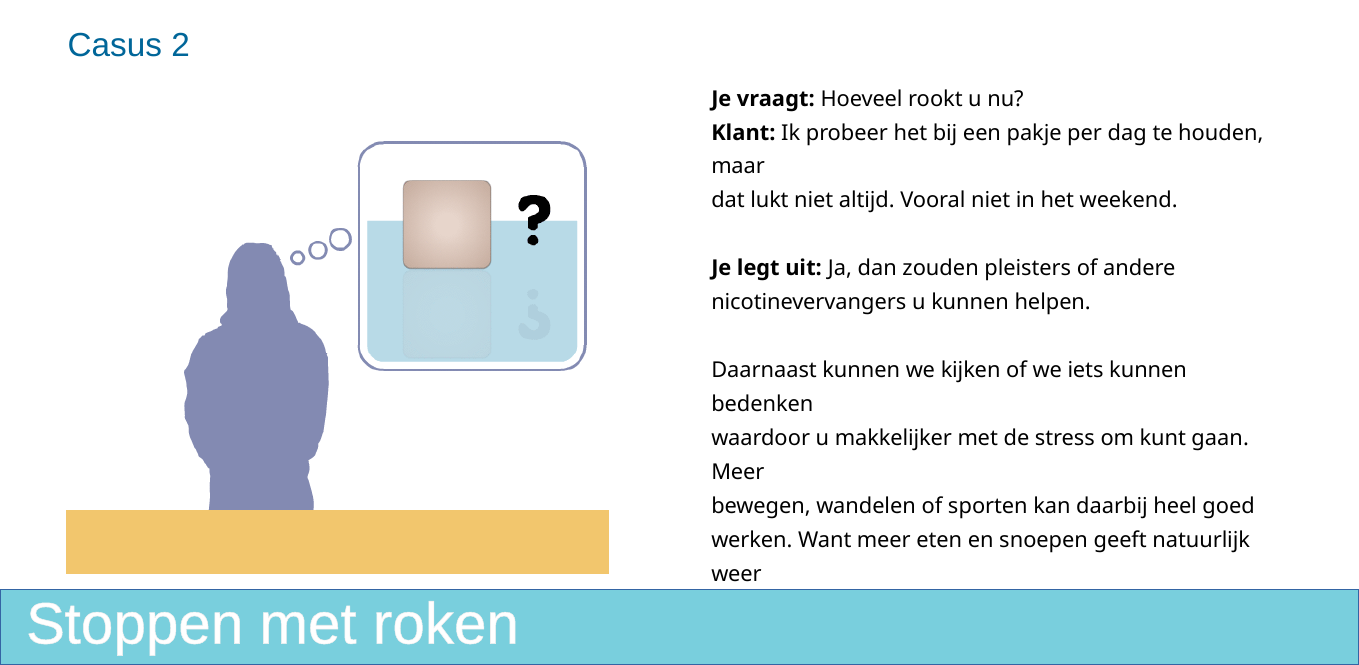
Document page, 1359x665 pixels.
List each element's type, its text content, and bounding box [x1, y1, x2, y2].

title Stoppen met roken [26, 590, 846, 665]
title Casus 2 [67, 26, 1291, 101]
text_box Je vraagt: Hoeveel rookt u nu? Klant: Ik probeer het bij een pakje per dag te houden, maar dat lukt niet altijd. Vooral niet in het weekend. Je legt uit: Ja, dan zouden pleisters of andere nicotinevervangers u kunnen helpen. Daarnaast kunnen we kijken of we iets kunnen bedenken waardoor u makkelijker met de stress om kunt gaan. Meer bewegen, wandelen of sporten kan daarbij heel goed werken. Want meer eten en snoepen geeft natuurlijk weer andere problemen. Je vraagt: Gebruikt u medicijnen? Klant: Nee hoor. Alleen vitamines en dan nu foliumzuur. [696, 70, 1306, 589]
text_box [0, 589, 1359, 665]
picture [66, 118, 609, 574]
